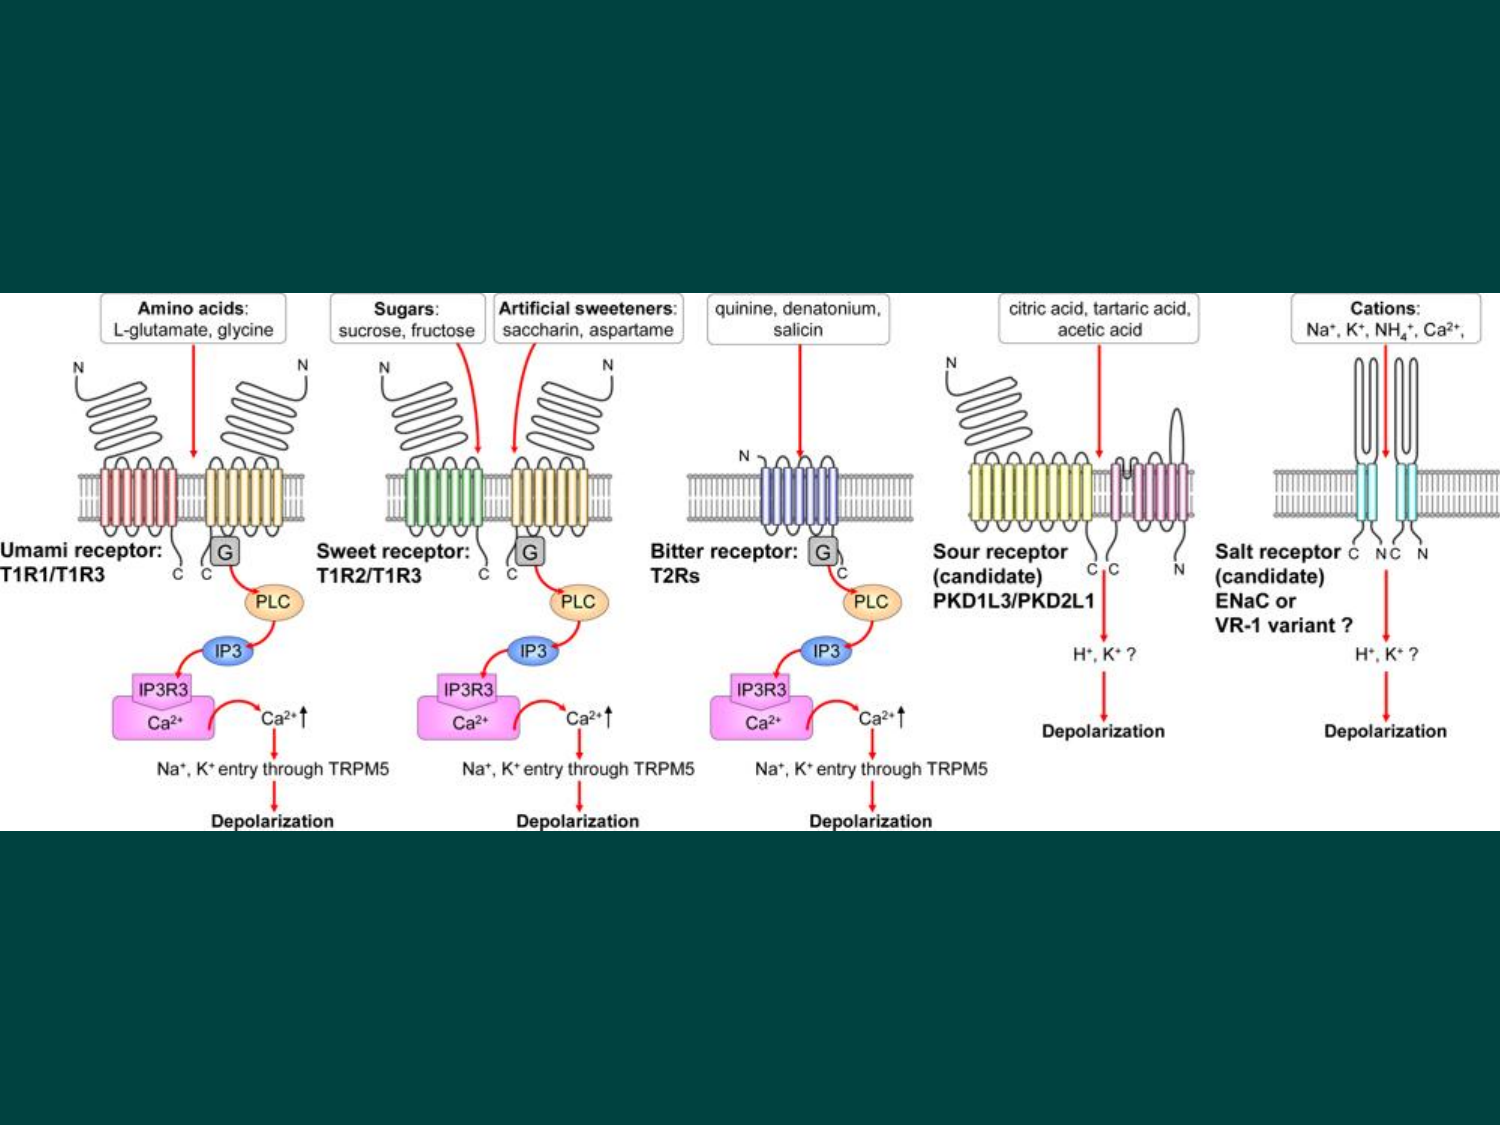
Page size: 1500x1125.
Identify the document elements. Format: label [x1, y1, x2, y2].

picture [0, 293, 1500, 831]
